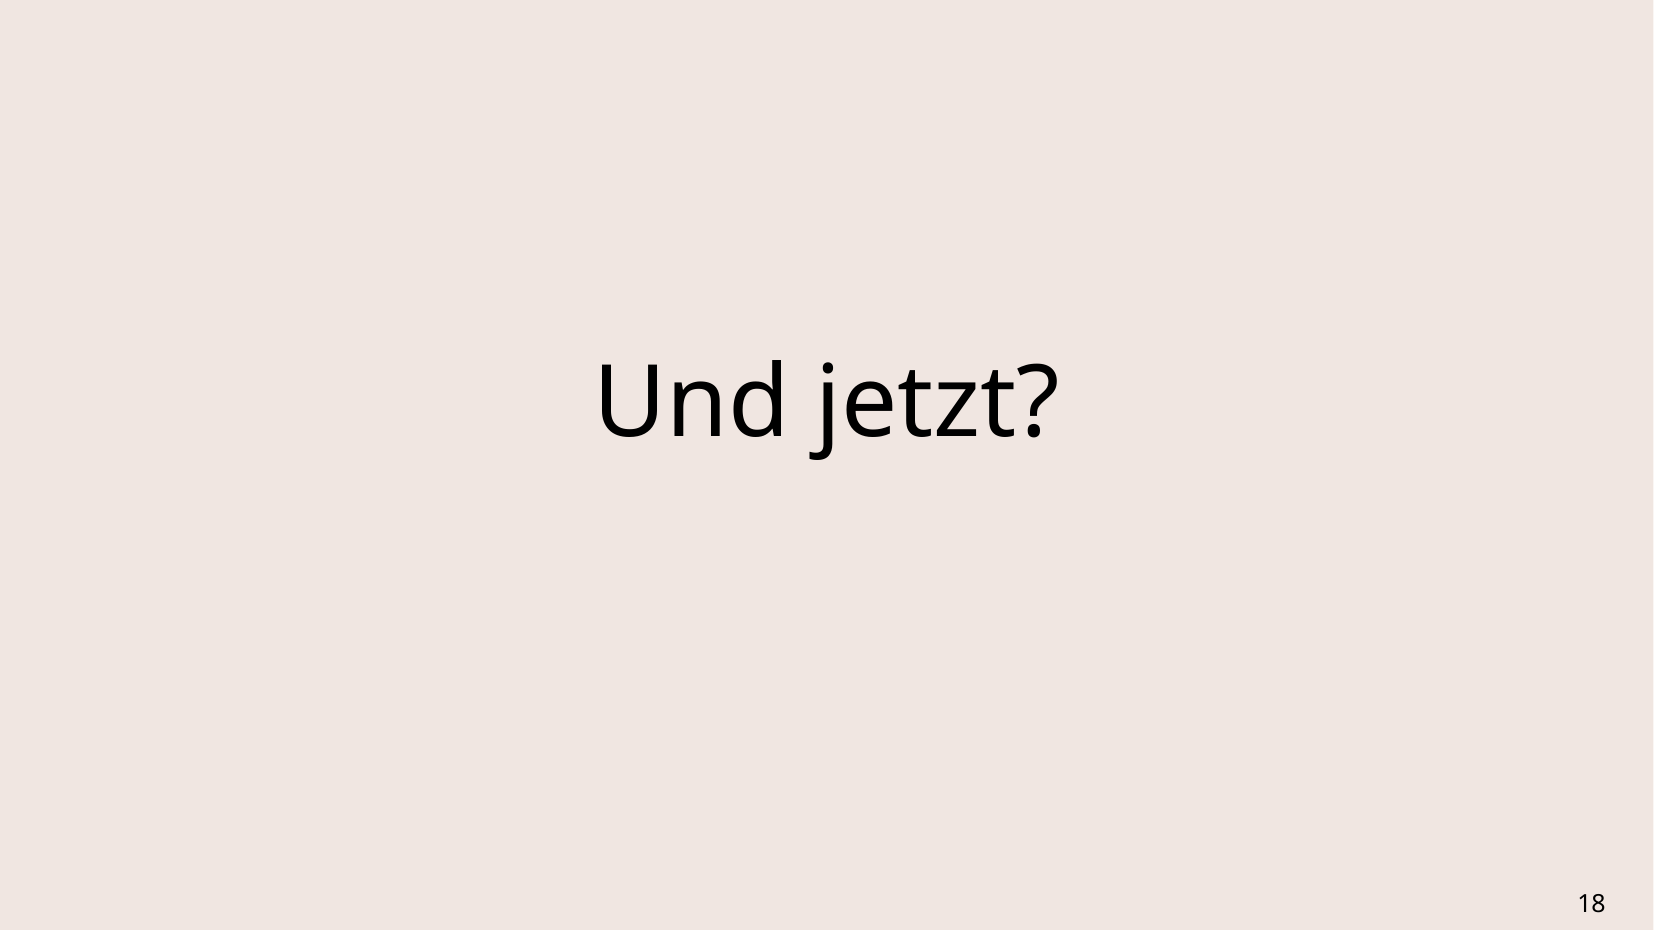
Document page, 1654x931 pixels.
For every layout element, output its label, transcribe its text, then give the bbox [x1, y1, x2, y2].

subtitle Und jetzt? [47, 37, 1606, 757]
